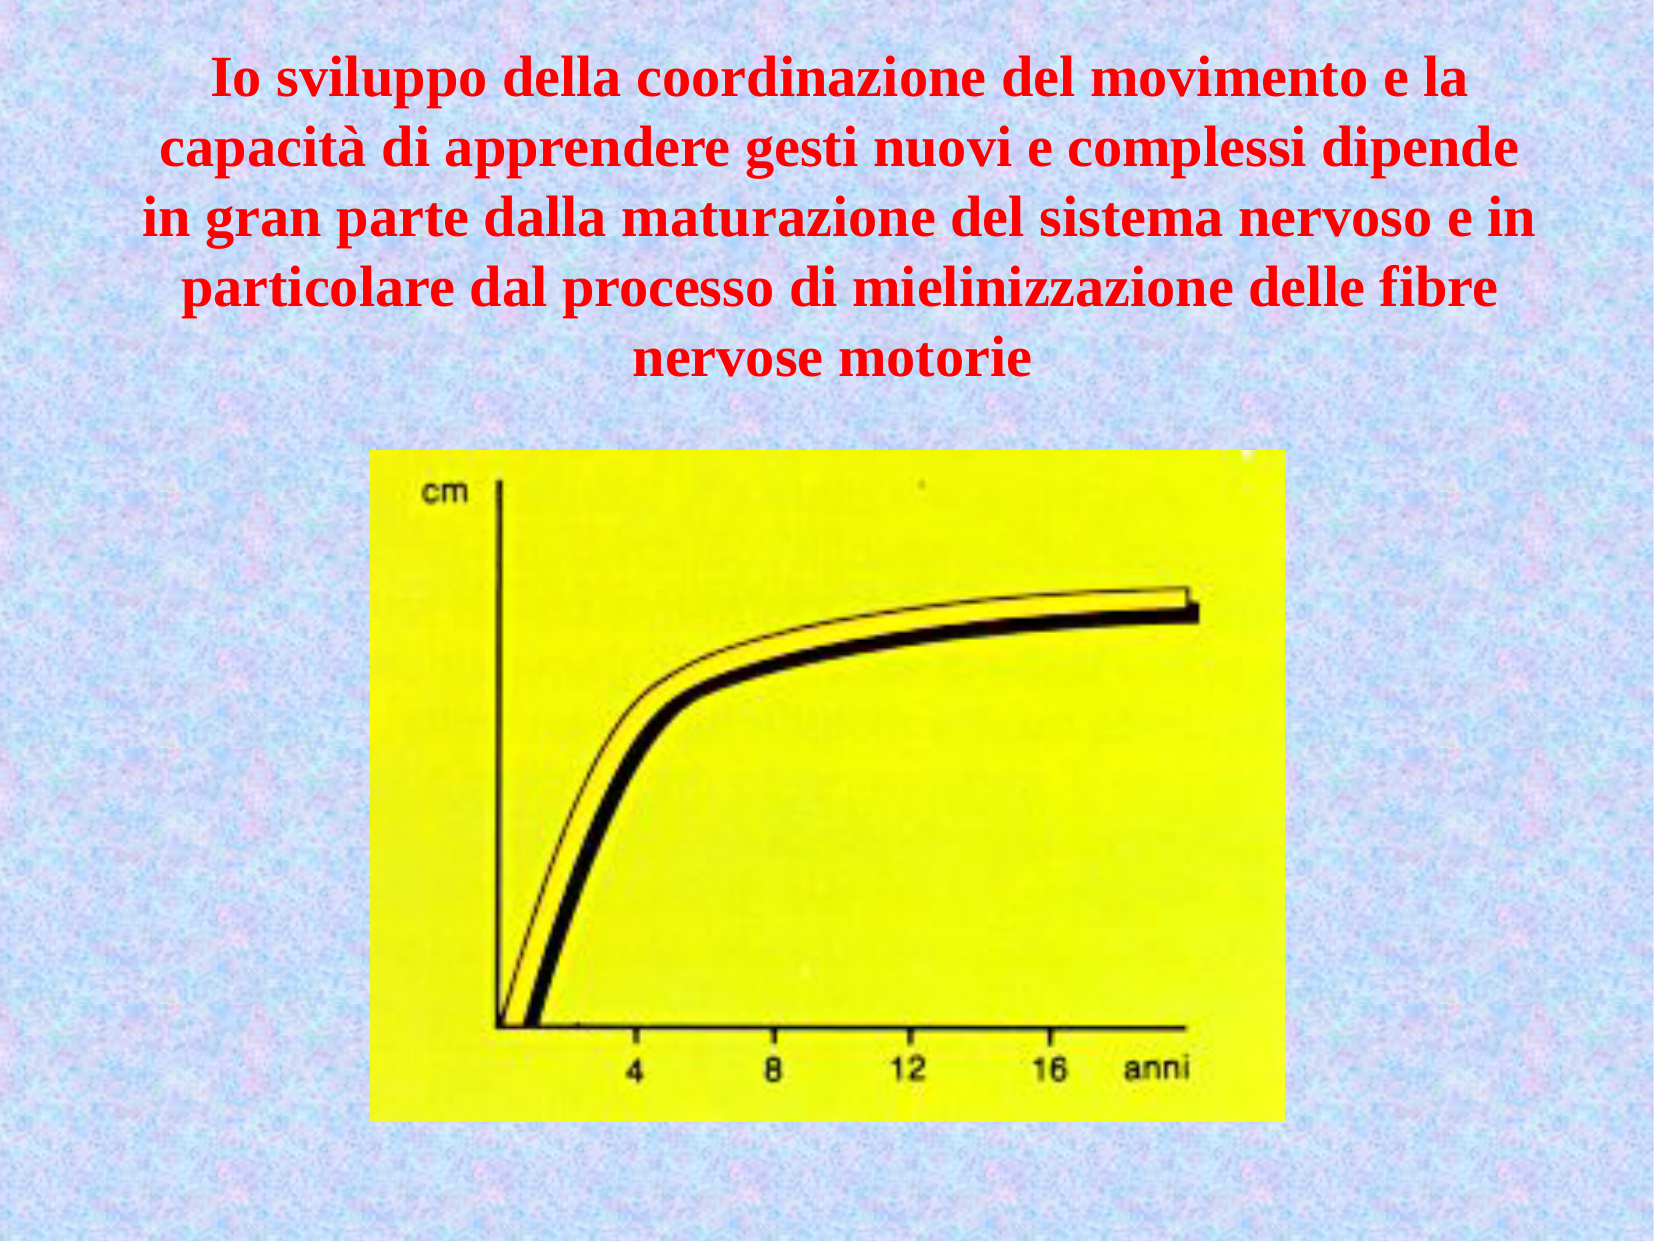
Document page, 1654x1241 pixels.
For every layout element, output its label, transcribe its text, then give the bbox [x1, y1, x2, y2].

text_box Io sviluppo della coordinazione del movimento e la capacità di apprendere gesti nuovi e complessi dipende in gran parte dalla maturazione del sistema nervoso e in particolare dal processo di mielinizzazione delle fibre nervose motorie [123, 110, 1556, 317]
picture [0, 0, 1654, 1241]
